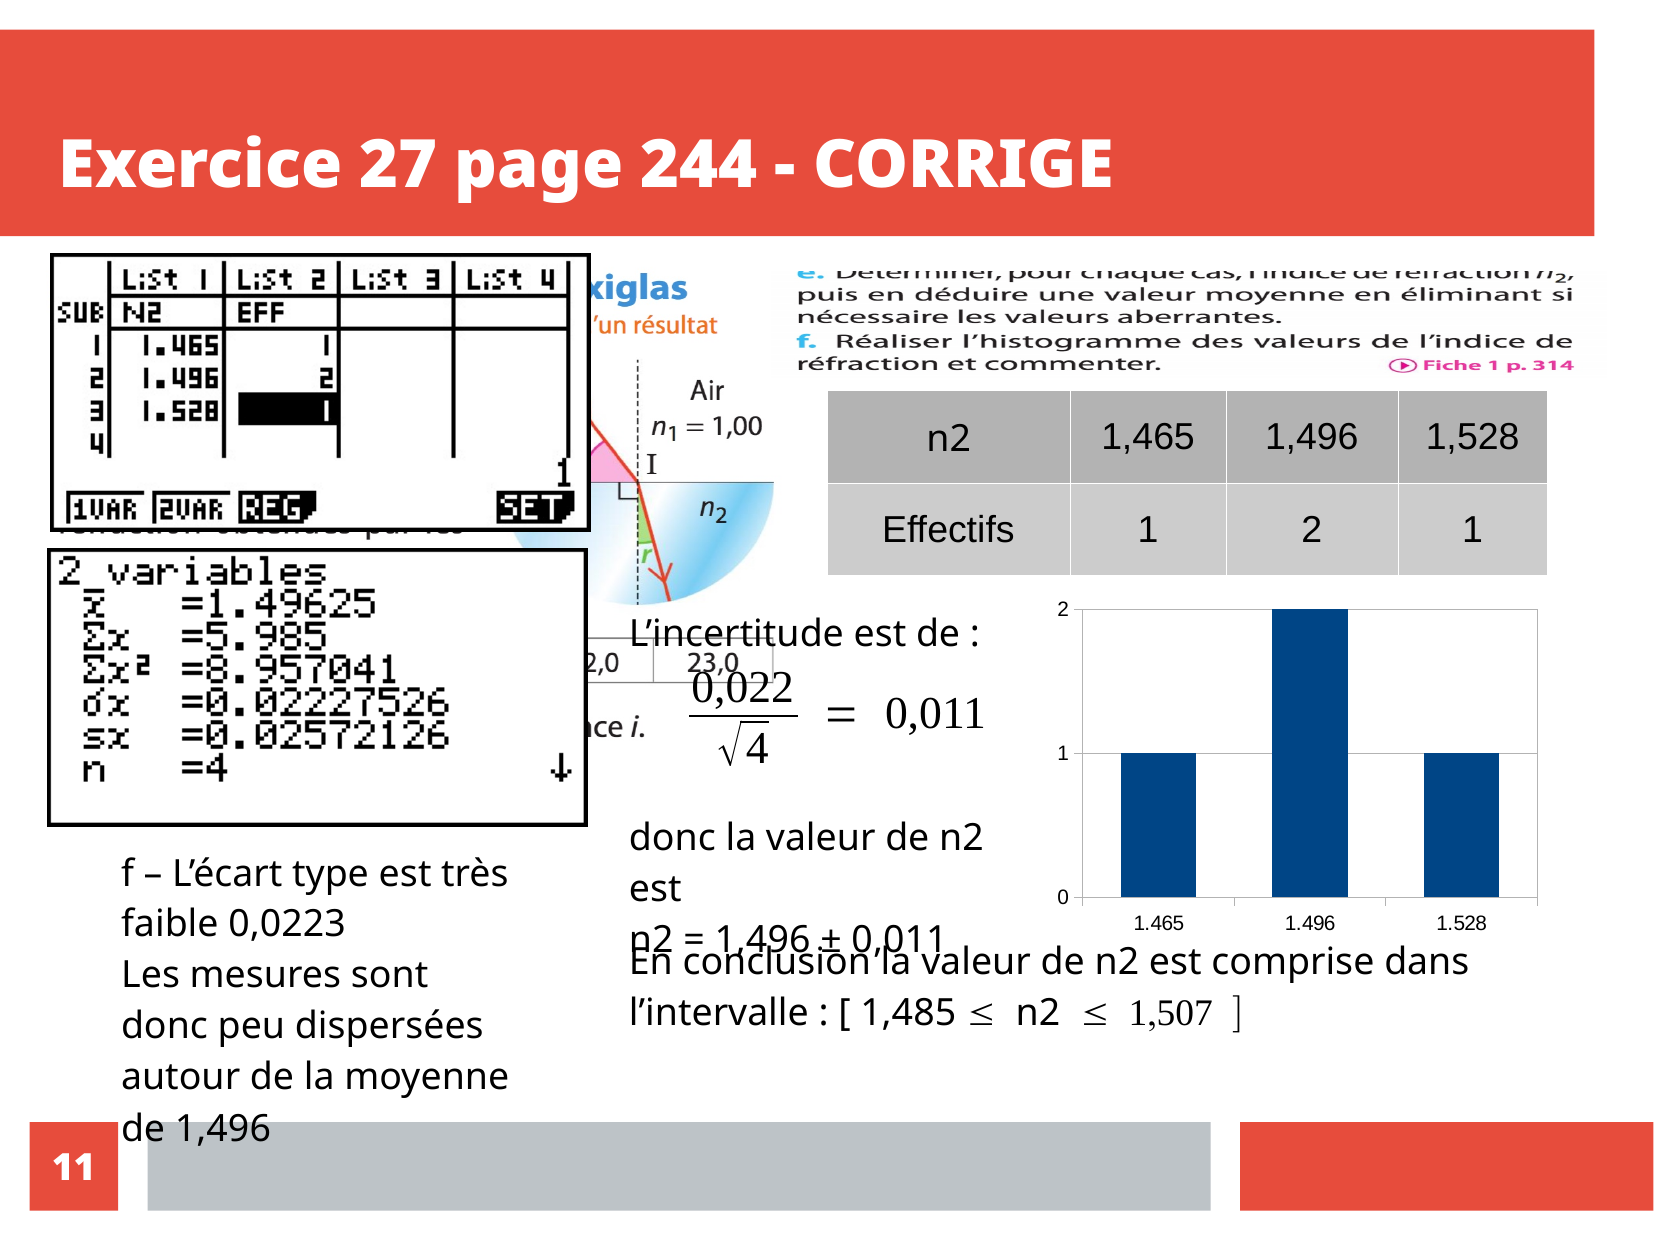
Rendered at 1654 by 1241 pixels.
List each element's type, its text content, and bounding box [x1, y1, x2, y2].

title Exercice 27 page 244 - CORRIGE [59, 59, 1595, 207]
text_box f – L’écart type est très faible 0,0223 Les mesures sont donc peu dispersées autour de la moyenne de 1,496 [106, 838, 532, 1090]
table_cell 1 [1399, 484, 1547, 575]
table_header 1,465 [1071, 391, 1226, 483]
table_cell Effectifs [828, 484, 1070, 575]
table_header 1,496 [1227, 391, 1398, 483]
chart [680, 661, 993, 774]
chart [1047, 590, 1548, 943]
table_cell 1 [1071, 484, 1226, 575]
table_cell 2 [1227, 484, 1398, 575]
table_header n2 [828, 391, 1070, 483]
table_header 1,528 [1399, 391, 1547, 483]
text_box L’incertitude est de : donc la valeur de n2 est n2 = 1,496 ± 0,011 [614, 599, 1040, 898]
text_box En conclusion la valeur de n2 est comprise dans l’intervalle : [ 1,485 ≤ n2 ≤ 1,507 ] [614, 927, 1524, 1061]
picture [35, 248, 1607, 827]
